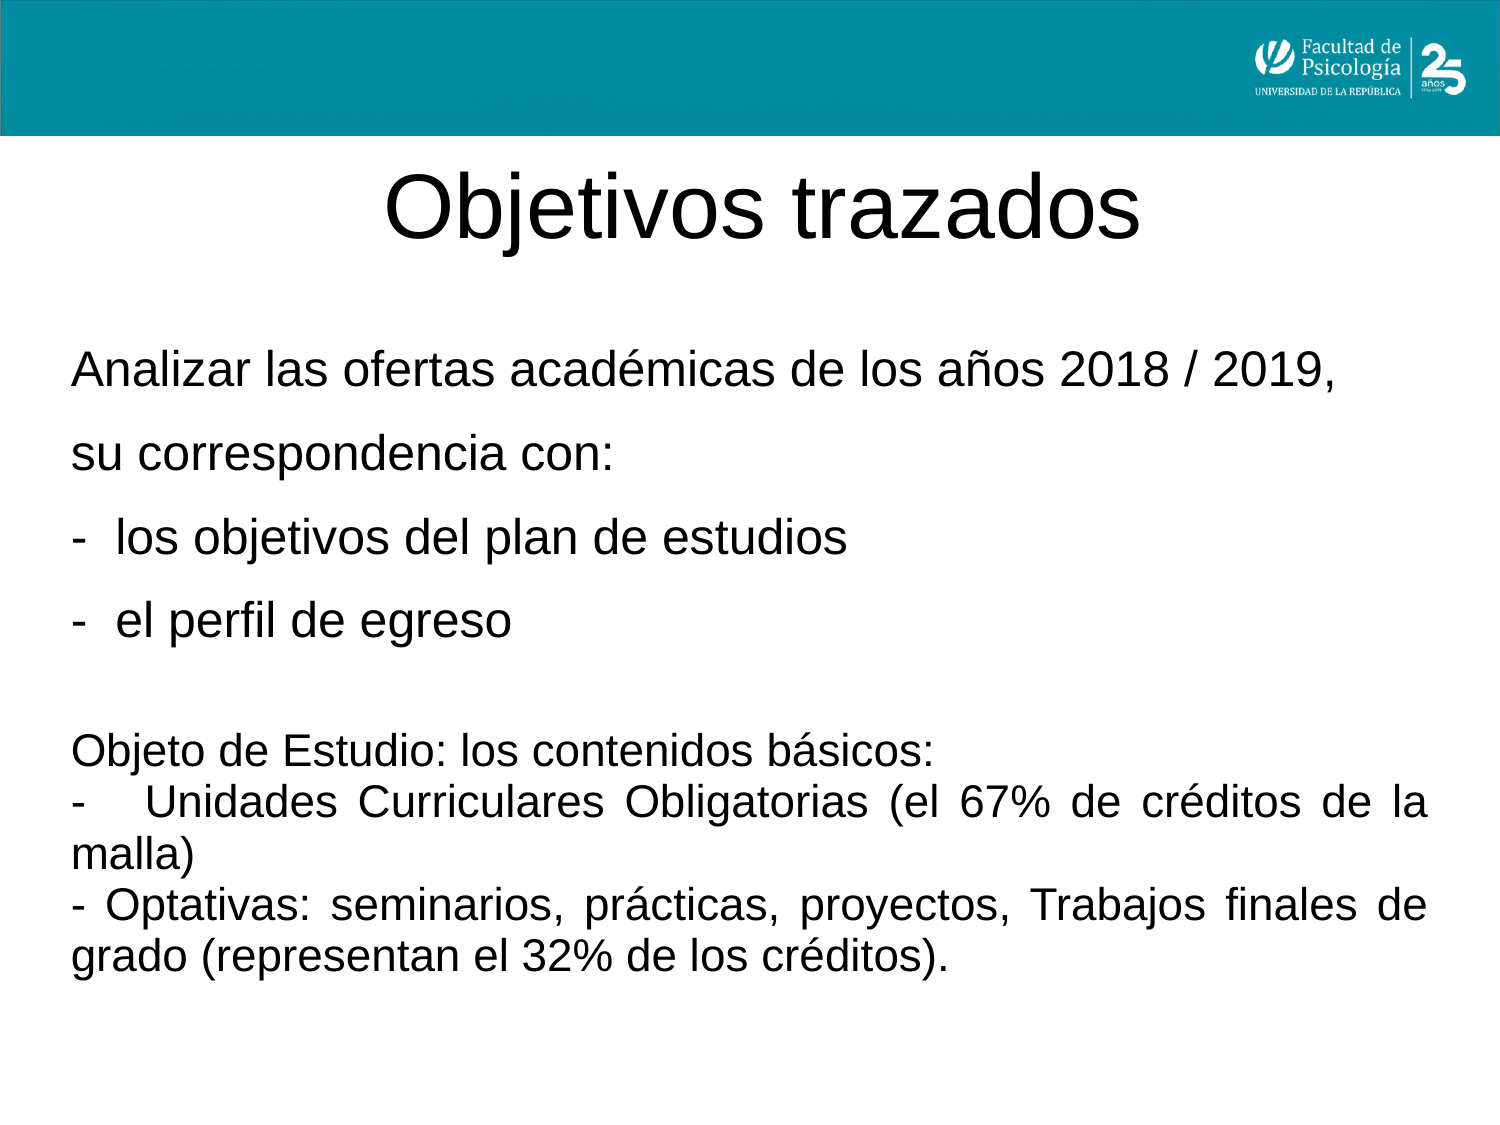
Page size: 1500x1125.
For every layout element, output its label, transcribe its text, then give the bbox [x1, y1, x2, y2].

subtitle Analizar las ofertas académicas de los años 2018 / 2019, su correspondencia con: - los objetivos del plan de estudios - el perfil de egreso Objeto de Estudio: los contenidos básicos: - Unidades Curriculares Obligatorias (el 67% de créditos de la malla) - Optativas: seminarios, prácticas, proyectos, Trabajos finales de grado (representan el 32% de los créditos). [70, 258, 1430, 1066]
title Objetivos trazados [86, 107, 1441, 308]
picture [0, 0, 1500, 136]
